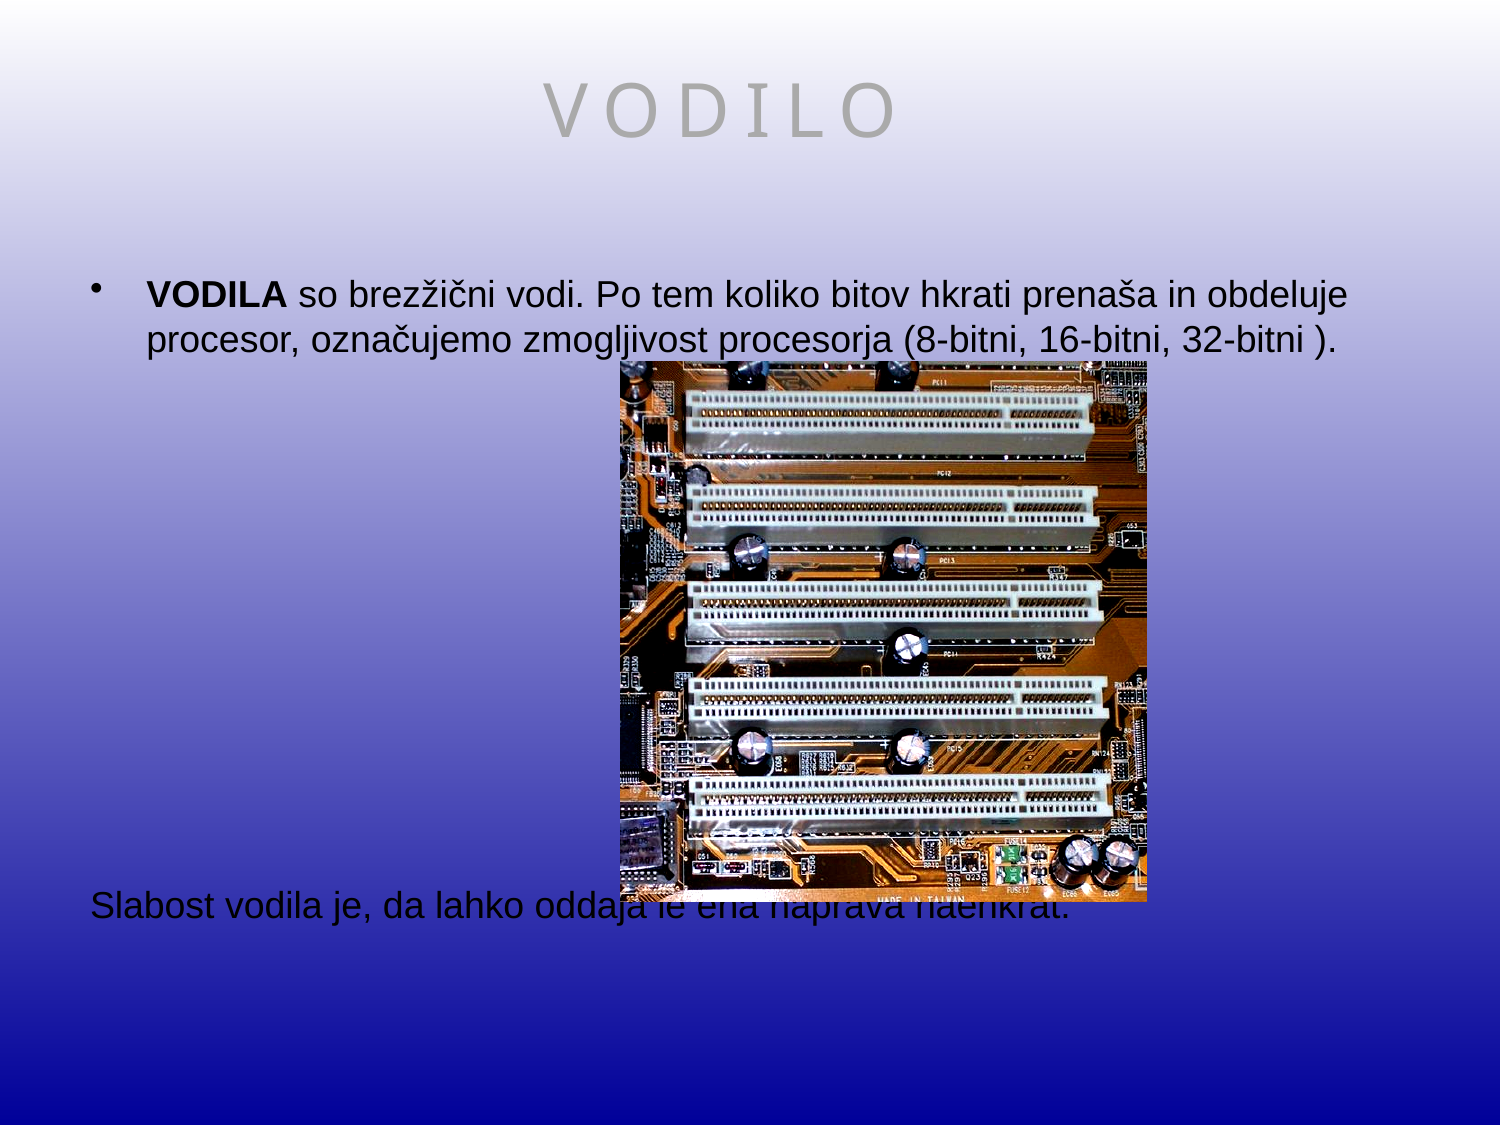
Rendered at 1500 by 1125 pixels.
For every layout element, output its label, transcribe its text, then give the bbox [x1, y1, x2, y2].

picture [620, 361, 1147, 902]
title [75, 45, 1425, 233]
list VODILA so brezžični vodi. Po tem koliko bitov hkrati prenaša in obdeluje procesor, označujemo zmogljivost procesorja (8-bitni, 16-bitni, 32-bitni ). Slabost vodila je, da lahko oddaja le ena naprava naenkrat. [75, 262, 1425, 1005]
text_box VODILO [501, 54, 939, 197]
